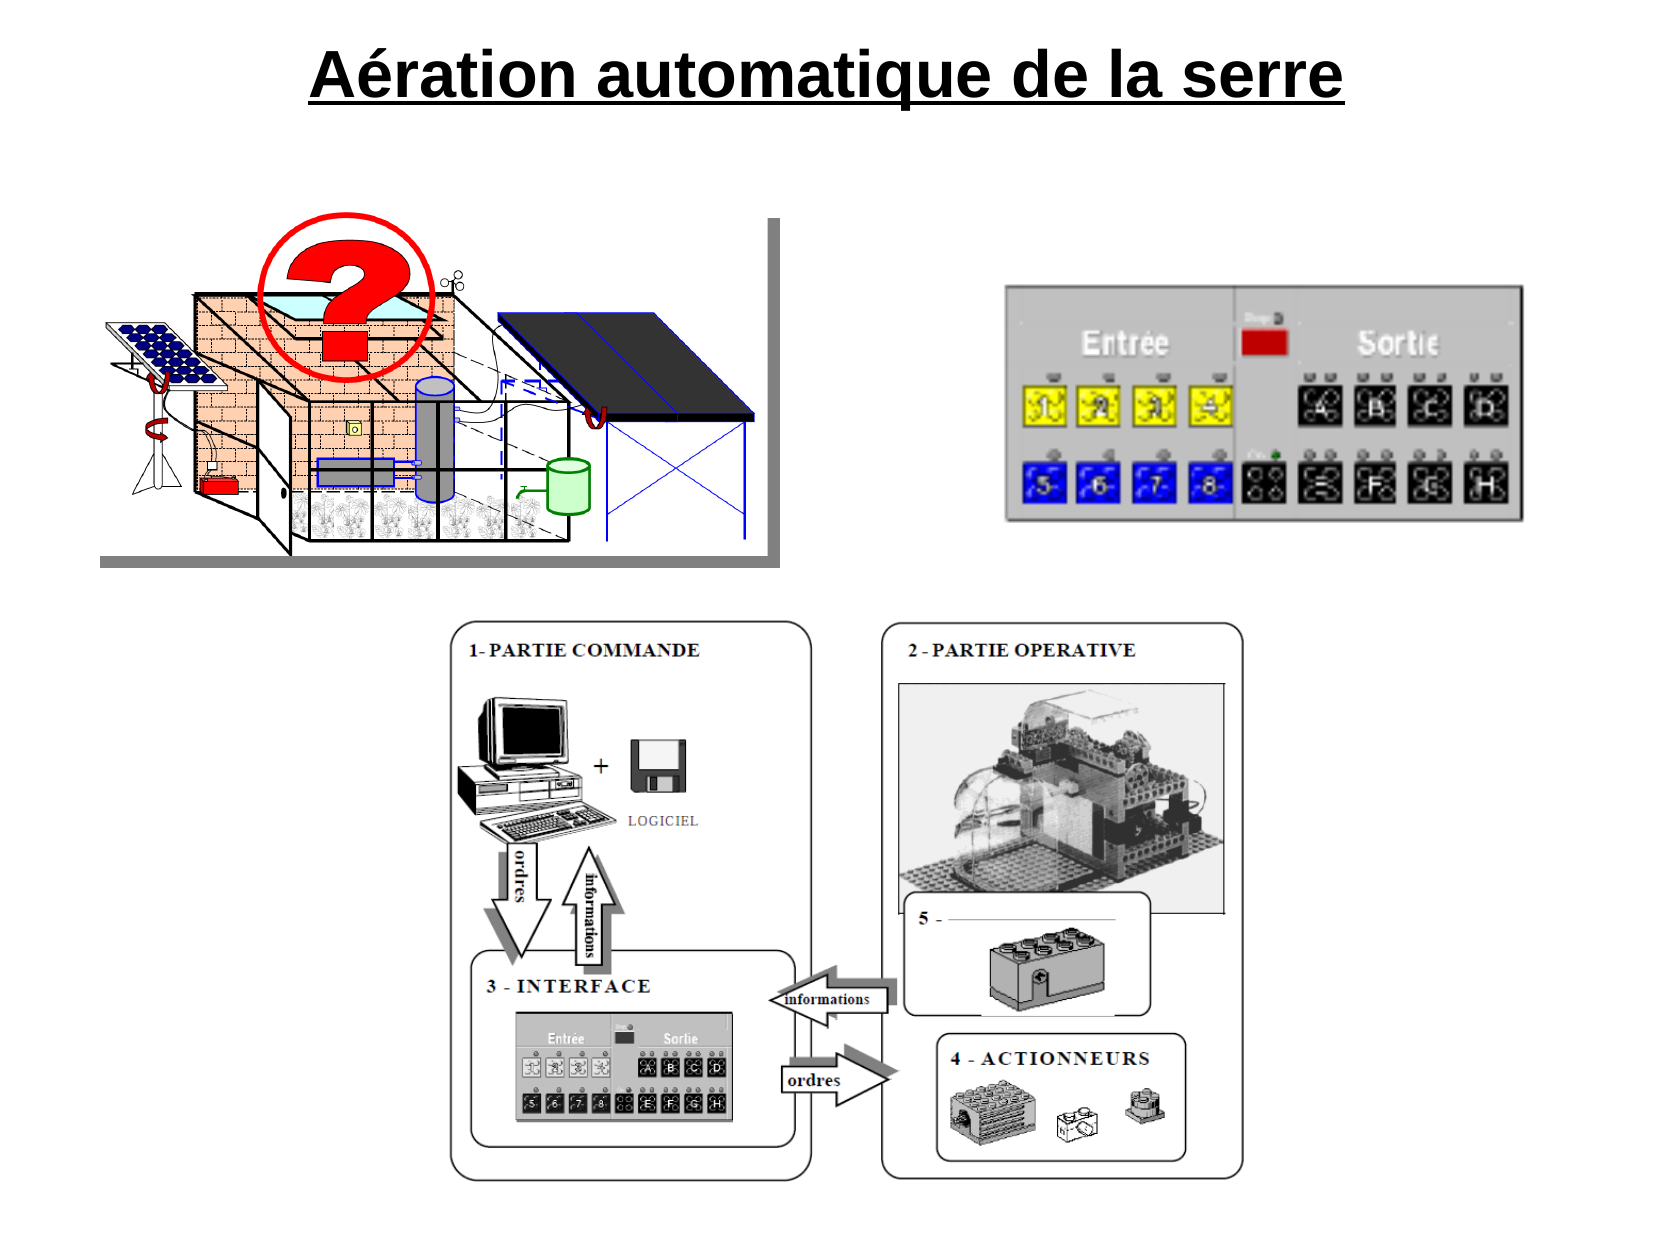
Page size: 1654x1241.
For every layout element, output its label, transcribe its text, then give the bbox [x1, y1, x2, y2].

picture [442, 614, 1248, 1182]
picture [88, 206, 768, 556]
picture [994, 265, 1536, 532]
text_box Aération automatique de la serre [0, 29, 1654, 120]
